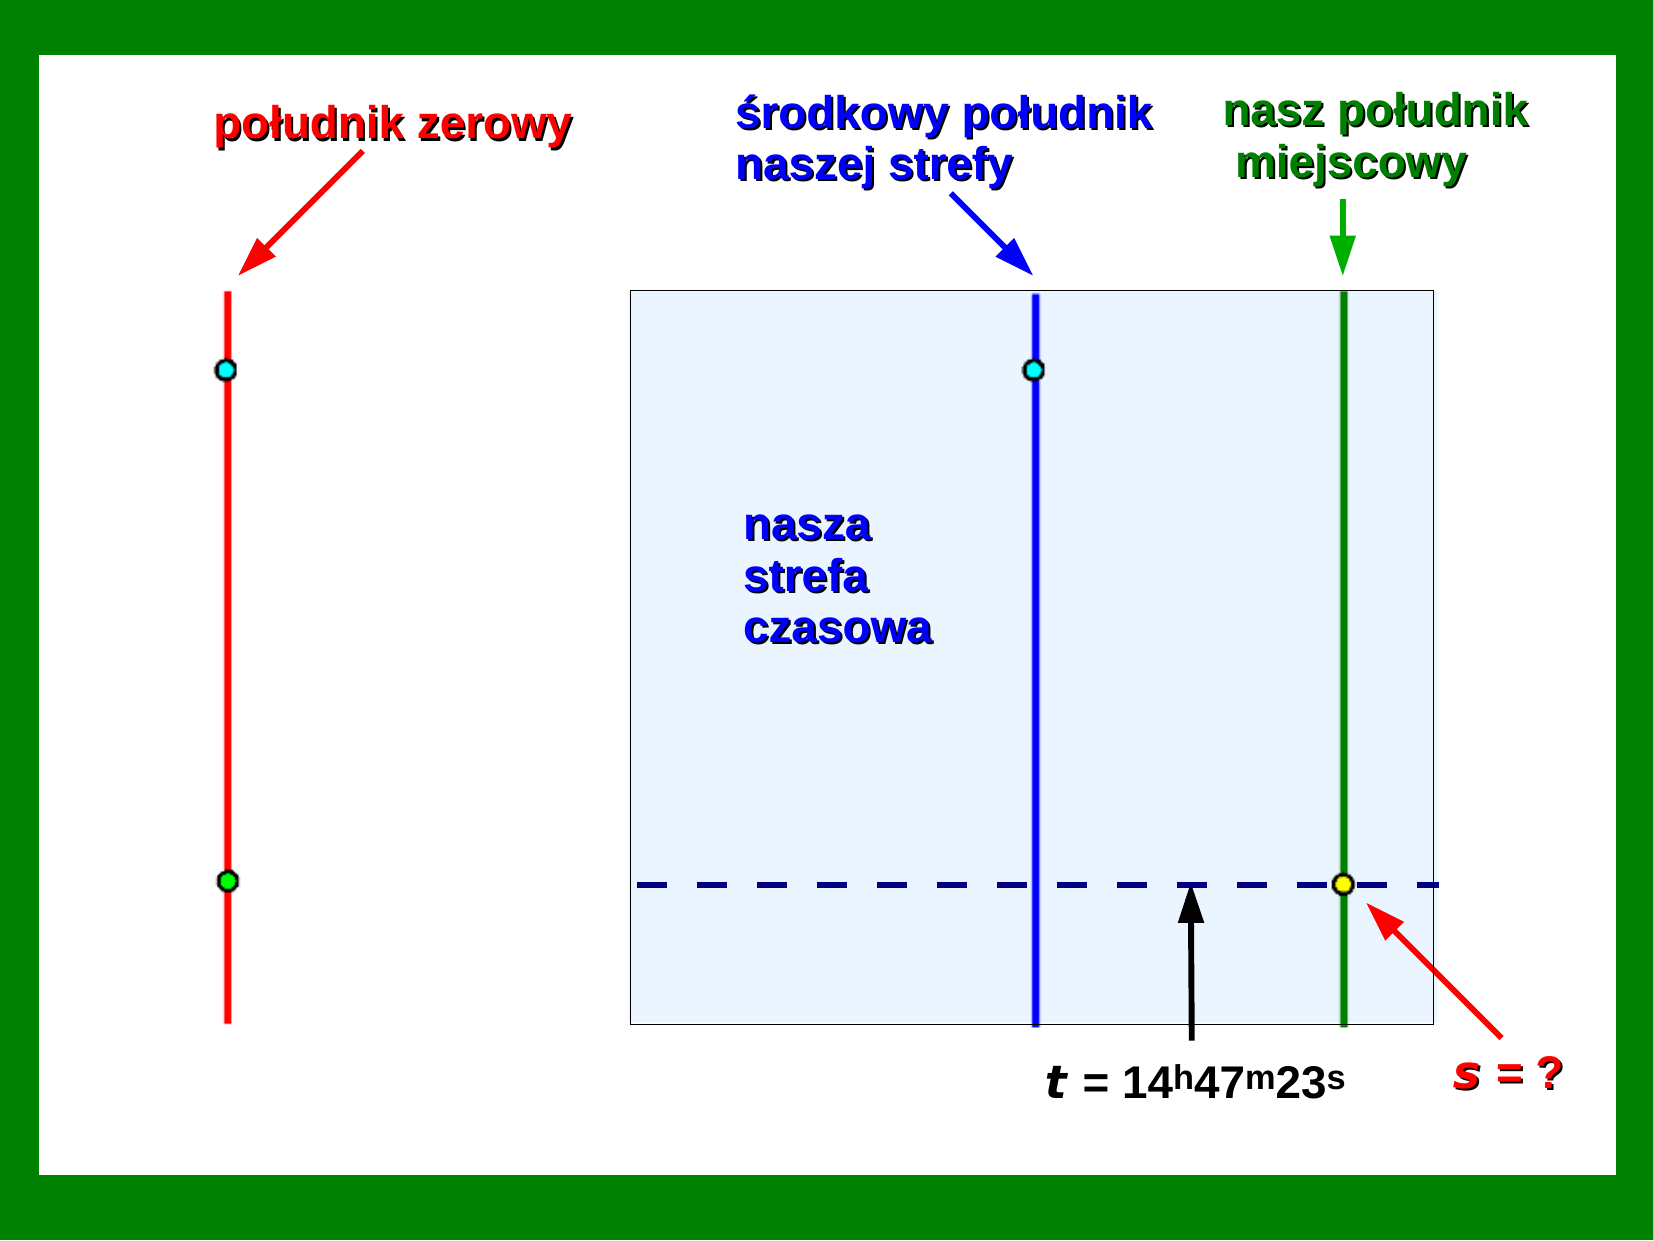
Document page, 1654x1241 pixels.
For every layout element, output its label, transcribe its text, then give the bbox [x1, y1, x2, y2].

text_box nasza strefa czasowa [728, 490, 948, 660]
text_box t = 14h47m23s [1030, 1048, 1361, 1117]
text_box środkowy południk naszej strefy [720, 79, 1168, 197]
text_box s = ? [1438, 1038, 1579, 1107]
text_box nasz południk miejscowy [1207, 76, 1544, 195]
text_box południk zerowy [198, 90, 588, 157]
picture [39, 55, 1616, 1175]
